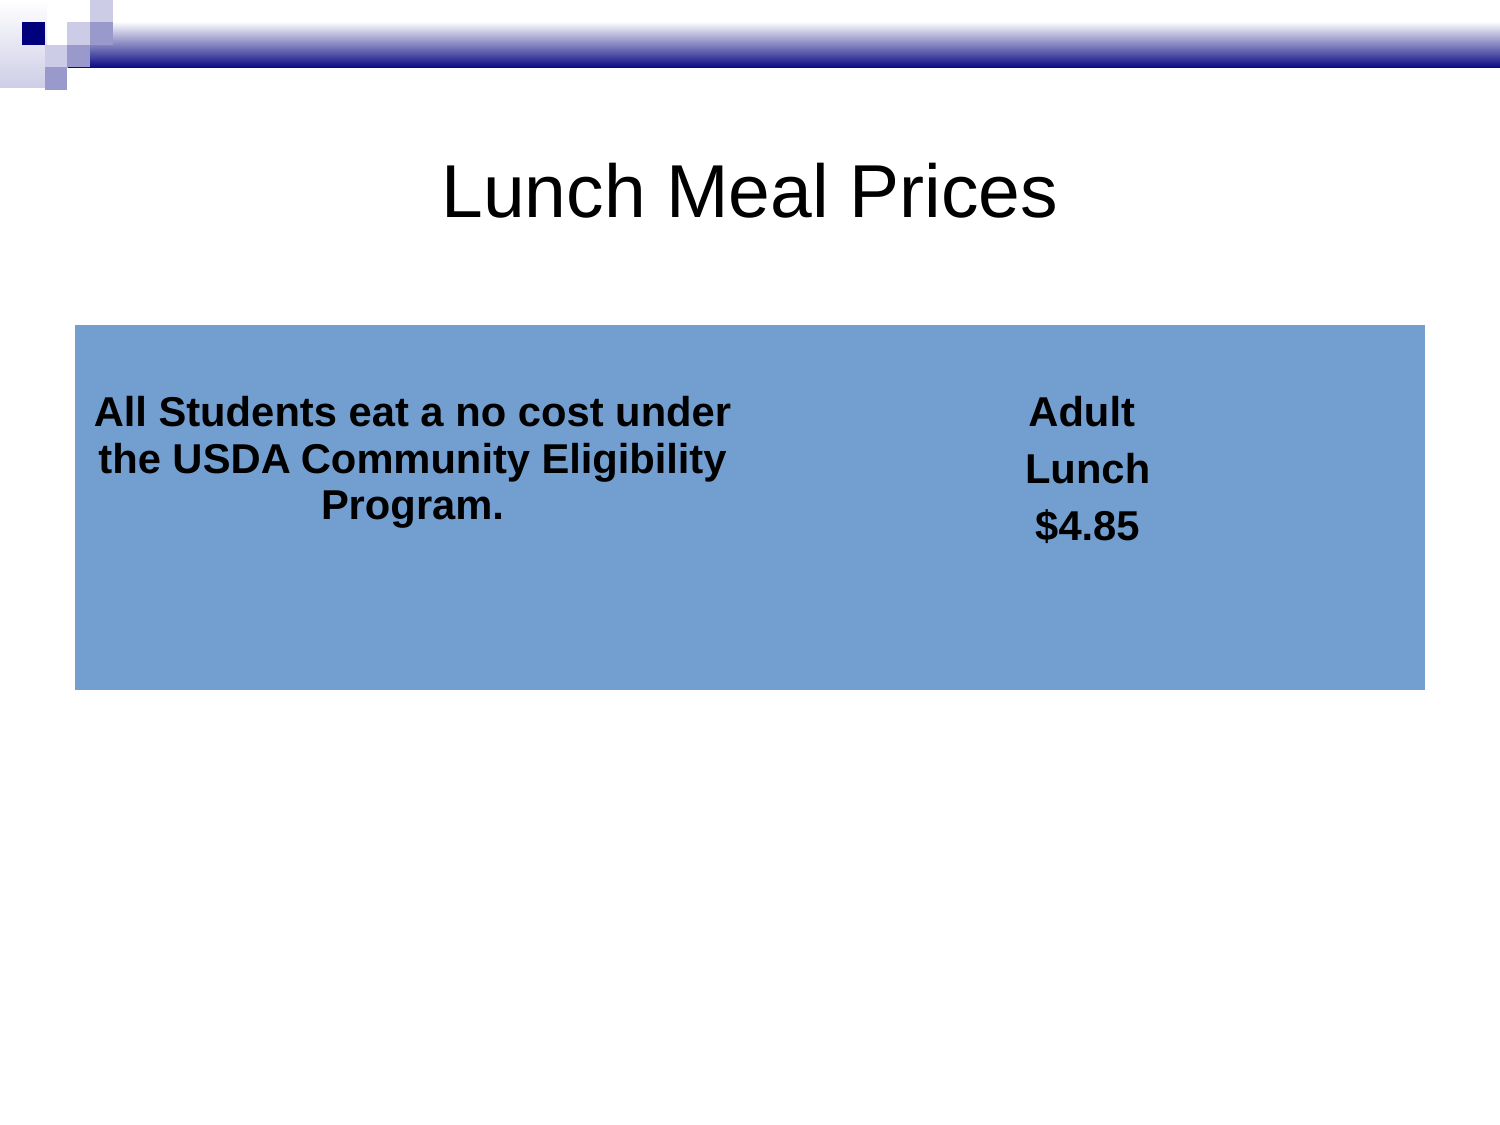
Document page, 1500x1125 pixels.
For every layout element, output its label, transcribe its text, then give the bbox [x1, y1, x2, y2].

table_header Adult Lunch $4.85 [750, 325, 1425, 690]
table_header All Students eat a no cost under the USDA Community Eligibility Program. [75, 325, 750, 690]
title Lunch Meal Prices [75, 75, 1426, 300]
